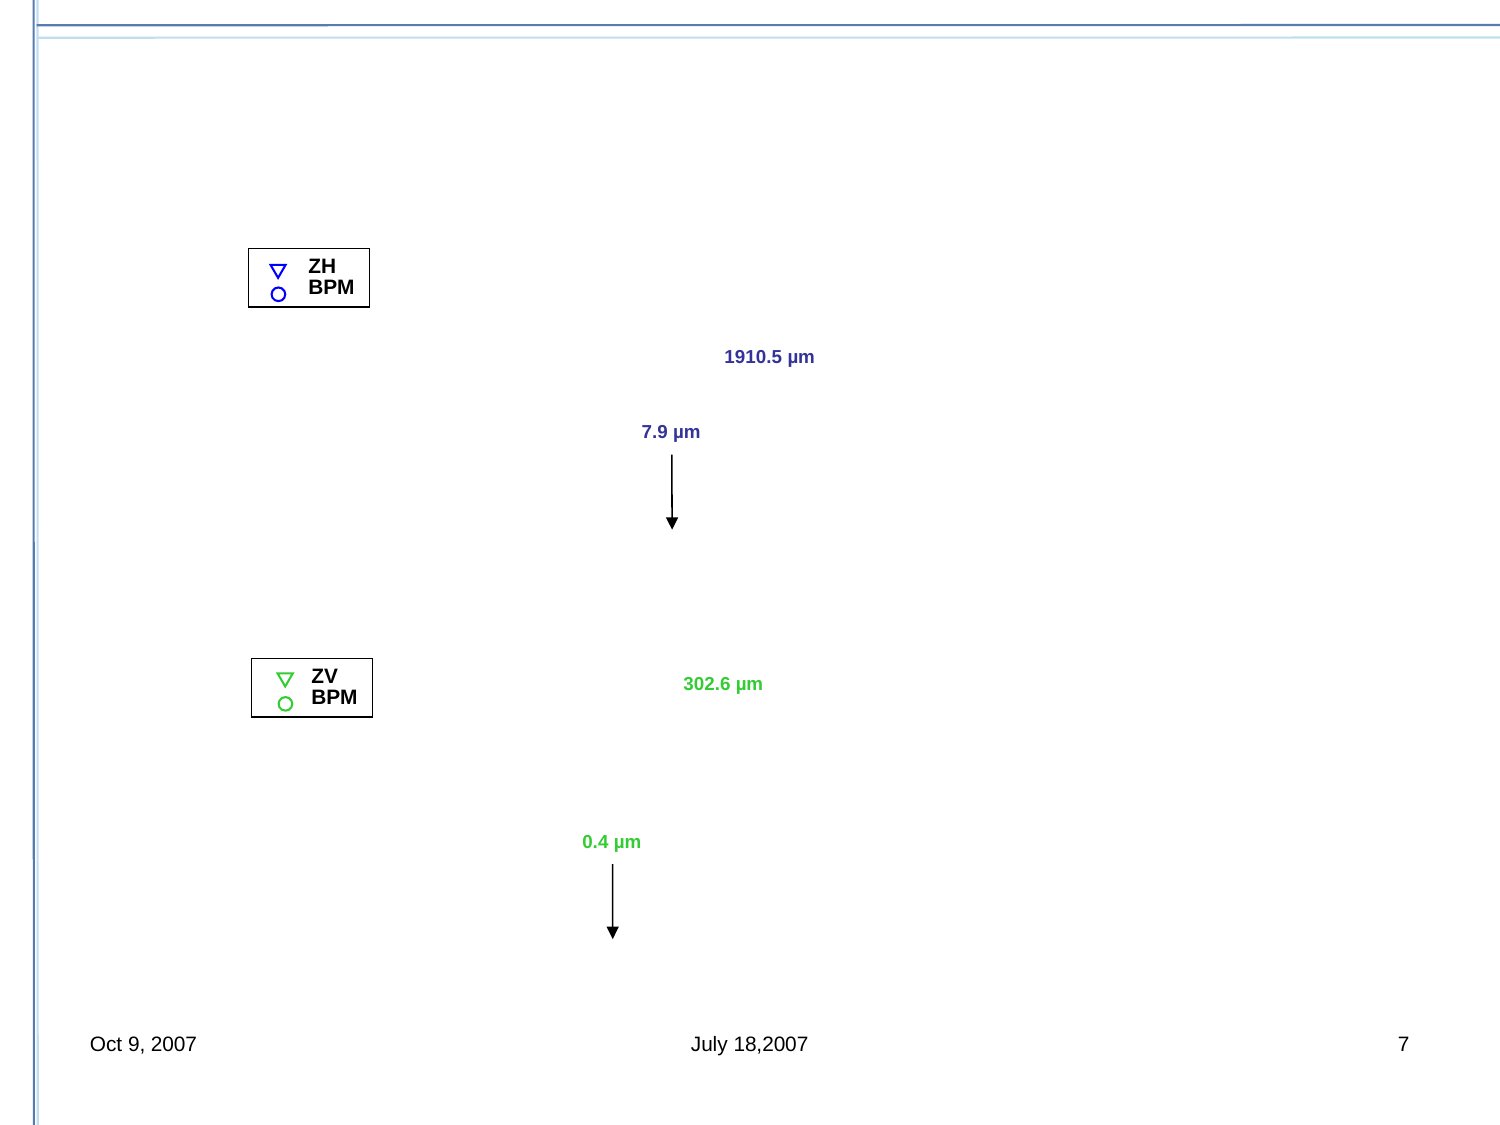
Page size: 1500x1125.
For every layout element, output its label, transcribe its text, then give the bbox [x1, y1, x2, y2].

text_box ZH BPM [248, 248, 370, 308]
text_box ZV BPM [251, 658, 373, 717]
text_box 1910.5 µm [709, 340, 830, 376]
picture [87, 34, 1338, 1035]
text_box 7.9 µm [626, 415, 716, 451]
text_box 0.4 µm [567, 825, 657, 861]
text_box 302.6 µm [668, 667, 779, 703]
